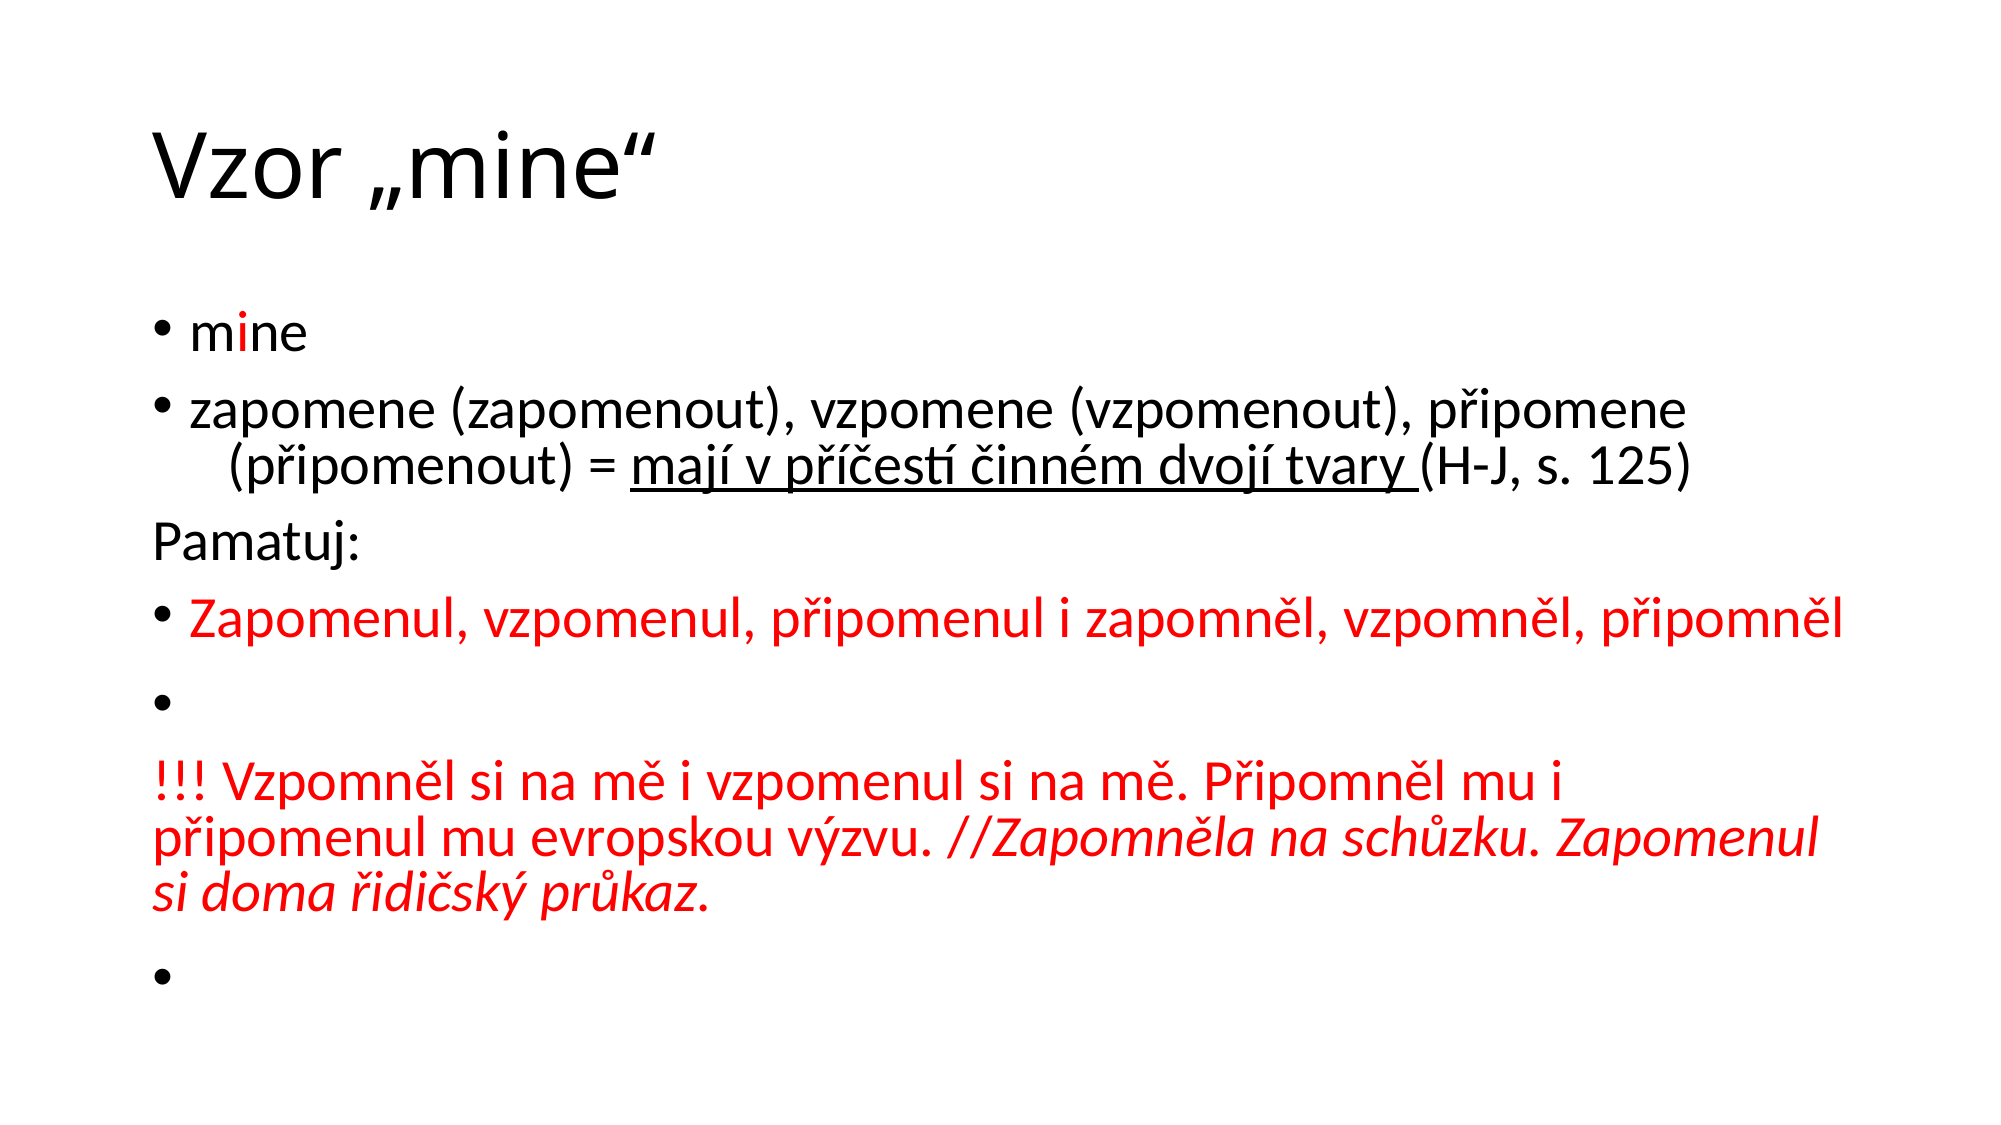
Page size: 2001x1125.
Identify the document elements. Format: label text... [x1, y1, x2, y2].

title Vzor „mine“ [137, 59, 1863, 278]
list mine zapomene (zapomenout), vzpomene (vzpomenout), připomene (připomenout) = mají v příčestí činném dvojí tvary (H-J, s. 125) Pamatuj: Zapomenul, vzpomenul, připomenul i zapomněl, vzpomněl, připomněl !!! Vzpomněl si na mě i vzpomenul si na mě. Připomněl mu i připomenul mu evropskou výzvu. //Zapomněla na schůzku. Zapomenul si doma řidičský průkaz. [137, 299, 1863, 1014]
